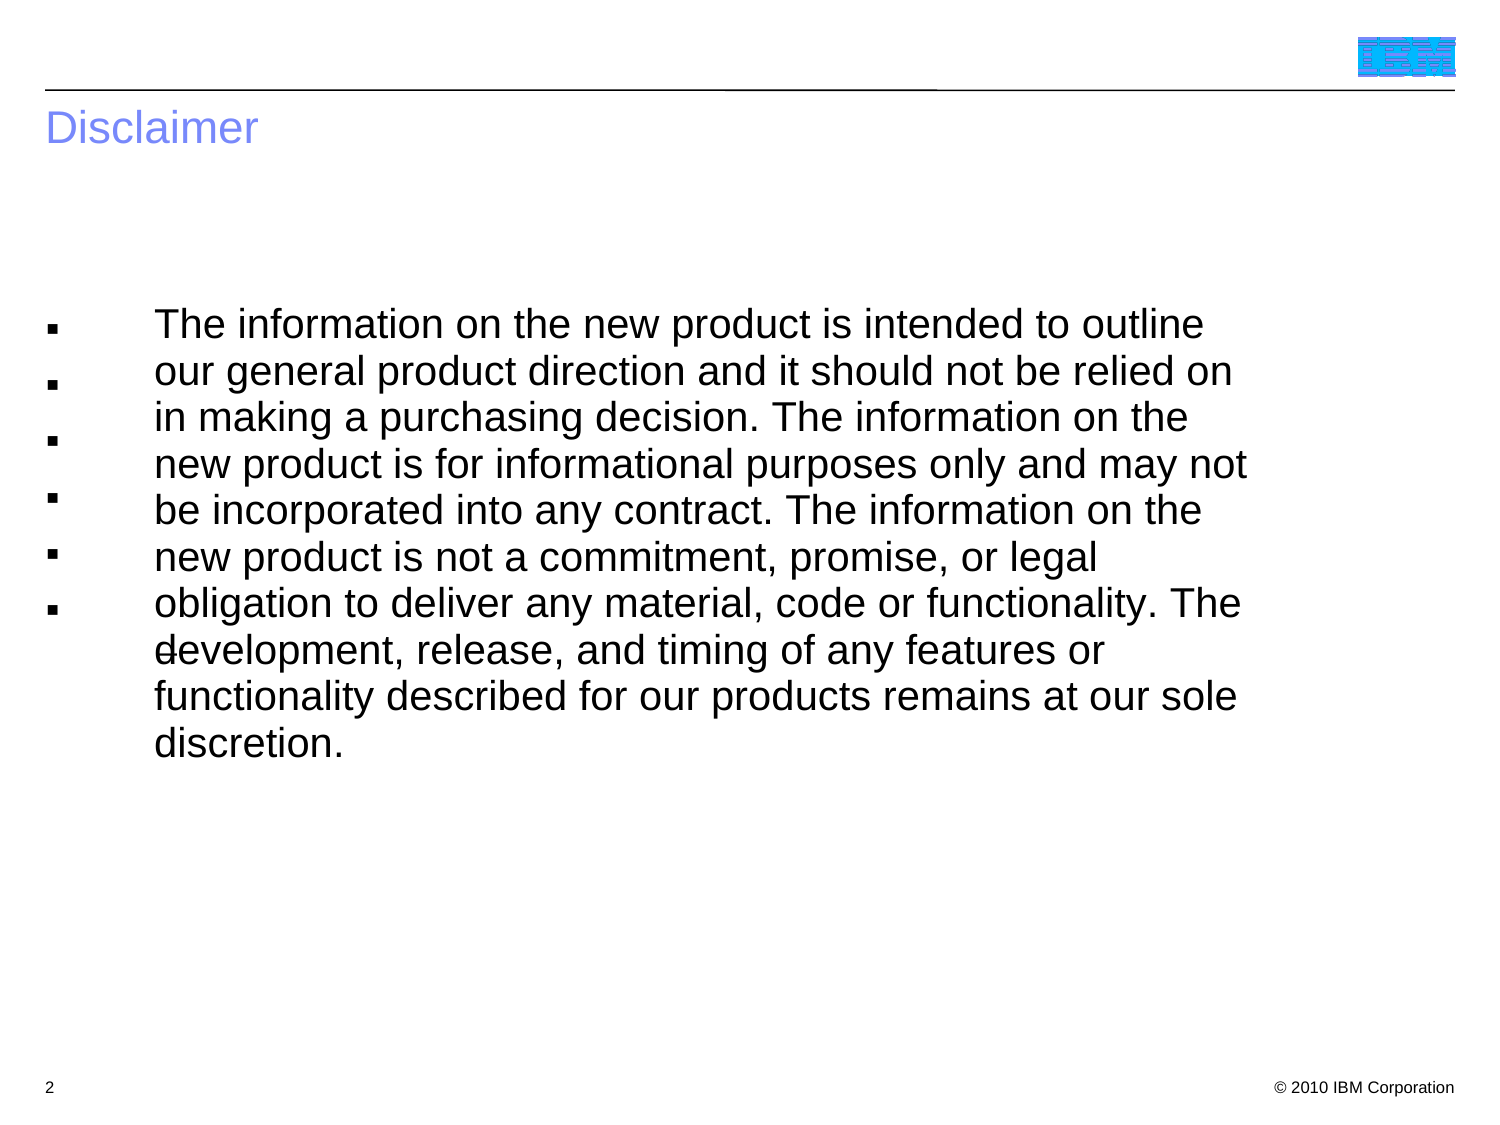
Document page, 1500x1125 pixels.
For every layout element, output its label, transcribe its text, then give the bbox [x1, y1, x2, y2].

text_box The information on the new product is intended to outline our general product direction and it should not be relied on in making a purchasing decision. The information on the new product is for informational purposes only and may not be incorporated into any contract. The information on the new product is not a commitment, promise, or legal obligation to deliver any material, code or functionality. The development, release, and timing of any features or functionality described for our products remains at our sole discretion. [139, 293, 1274, 809]
title Disclaimer [29, 97, 1455, 203]
list [29, 307, 1455, 1043]
